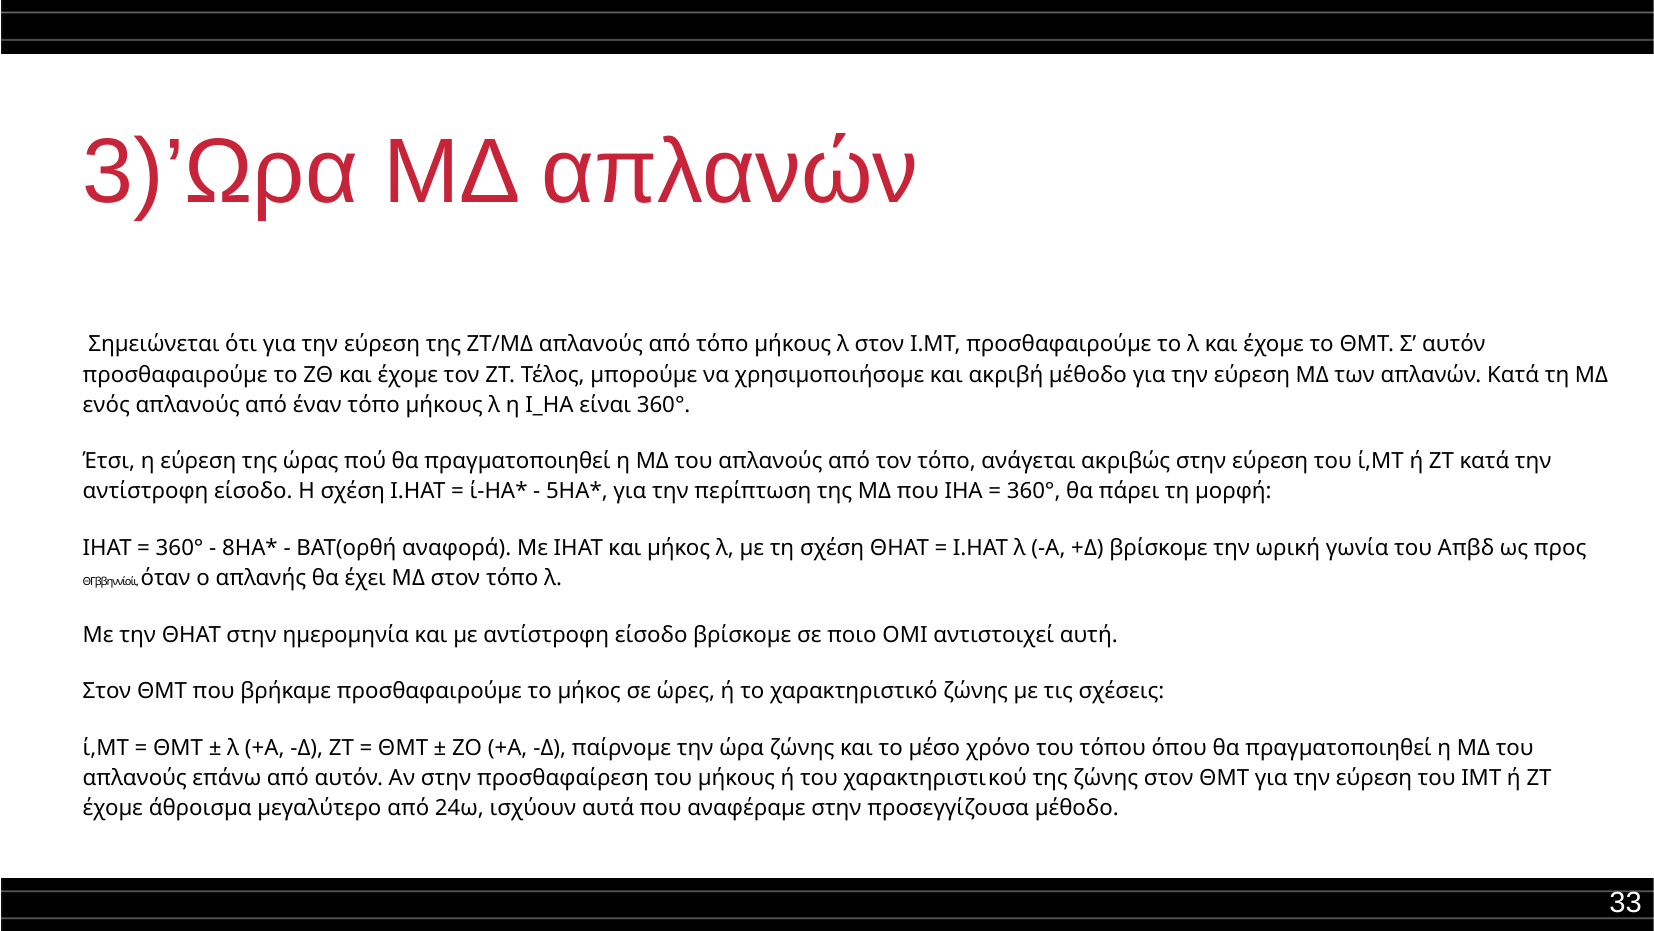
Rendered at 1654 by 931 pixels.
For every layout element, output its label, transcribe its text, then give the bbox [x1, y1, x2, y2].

list Σημειώνεται ότι για την εύρεση της ΖΤ/ΜΔ απλανούς από τόπο μήκους λ στον Ι.ΜΤ, προσθαφαιρούμε το λ και έχομε το ΘΜΤ. Σ’ αυτόν προσθαφαιρούμε το ΖΘ και έχομε τον ΖΤ. Τέλος, μπορούμε να χρησιμοποιήσομε και ακριβή μέθοδο για την εύρεση ΜΔ των απλανών. Κατά τη ΜΔ ενός απλανούς από έναν τόπο μήκους λ η Ι_ΗΑ είναι 360°. Έτσι, η εύρεση της ώρας πού θα πραγματοποιηθεί η ΜΔ του απλανούς από τον τόπο, ανάγεται ακριβώς στην εύρεση του ί,ΜΤ ή ΖΤ κατά την αντίστροφη είσοδο. Η σχέση Ι.ΗΑΤ = ί-ΗΑ* - 5ΗΑ*, για την περίπτωση της ΜΔ που ΙΗΑ = 360°, θα πάρει τη μορφή: ΙΗΑΤ = 360° - 8ΗΑ* - ΒΑΤ(ορθή αναφορά). Με ΙΗΑΤ και μήκος λ, με τη σχέση ΘΗΑΤ = Ι.ΗΑΤ λ (-Α, +Δ) βρίσκομε την ωρική γωνία του Απβδ ως προς ΘΓββηννίοίι, όταν ο απλανής θα έχει ΜΔ στον τόπο λ. Με την ΘΗΑΤ στην ημερομηνία και με αντίστροφη είσοδο βρίσκομε σε ποιο ΟΜΙ αντιστοιχεί αυτή. Στον ΘΜΤ που βρήκαμε προσθαφαιρούμε το μήκος σε ώρες, ή το χαρακτηριστικό ζώνης με τις σχέσεις: ί,ΜΤ = ΘΜΤ ± λ (+Α, -Δ), ΖΤ = ΘΜΤ ± ΖΟ (+Α, -Δ), παίρνομε την ώρα ζώνης και το μέσο χρόνο του τόπου όπου θα πραγματοποιηθεί η ΜΔ του απλανούς επάνω από αυτόν. Αν στην προσθαφαίρεση του μήκους ή του χαρακτηριστι­κού της ζώνης στον ΘΜΤ για την εύρεση του ΙΜΤ ή ΖΤ έχομε άθροισμα μεγαλύτερο από 24ω, ισχύουν αυτά που αναφέραμε στην προσεγγίζουσα μέθοδο. [82, 271, 1613, 826]
title 3)’Ωρα ΜΔ απλανών [82, 92, 1571, 249]
picture [1, 0, 1654, 54]
picture [1, 878, 1654, 931]
